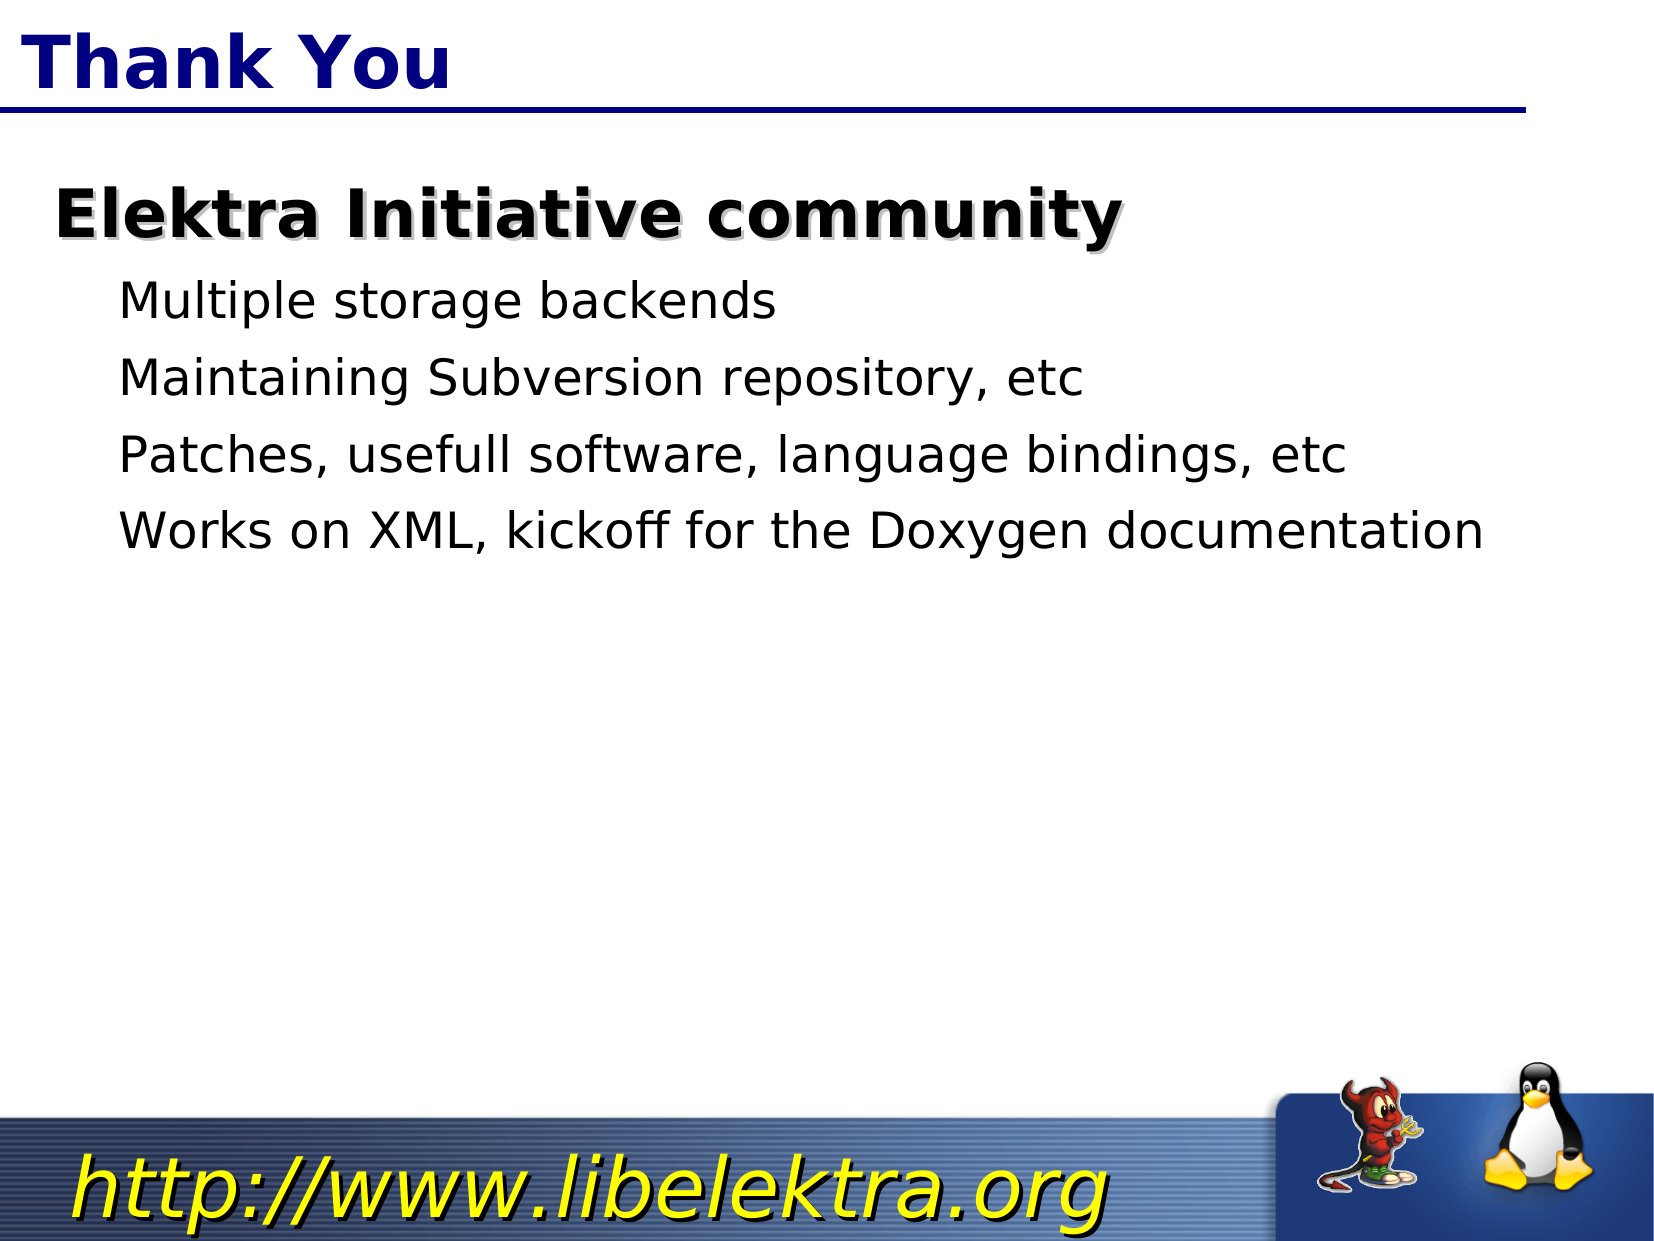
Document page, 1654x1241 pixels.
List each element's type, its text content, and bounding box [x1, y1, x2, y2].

list Elektra Initiative community Multiple storage backends Maintaining Subversion repository, etc Patches, usefull software, language bindings, etc Works on XML, kickoff for the Doxygen documentation [38, 162, 1613, 1075]
text_box Thank You [21, 14, 1611, 111]
picture [0, 1061, 1654, 1241]
